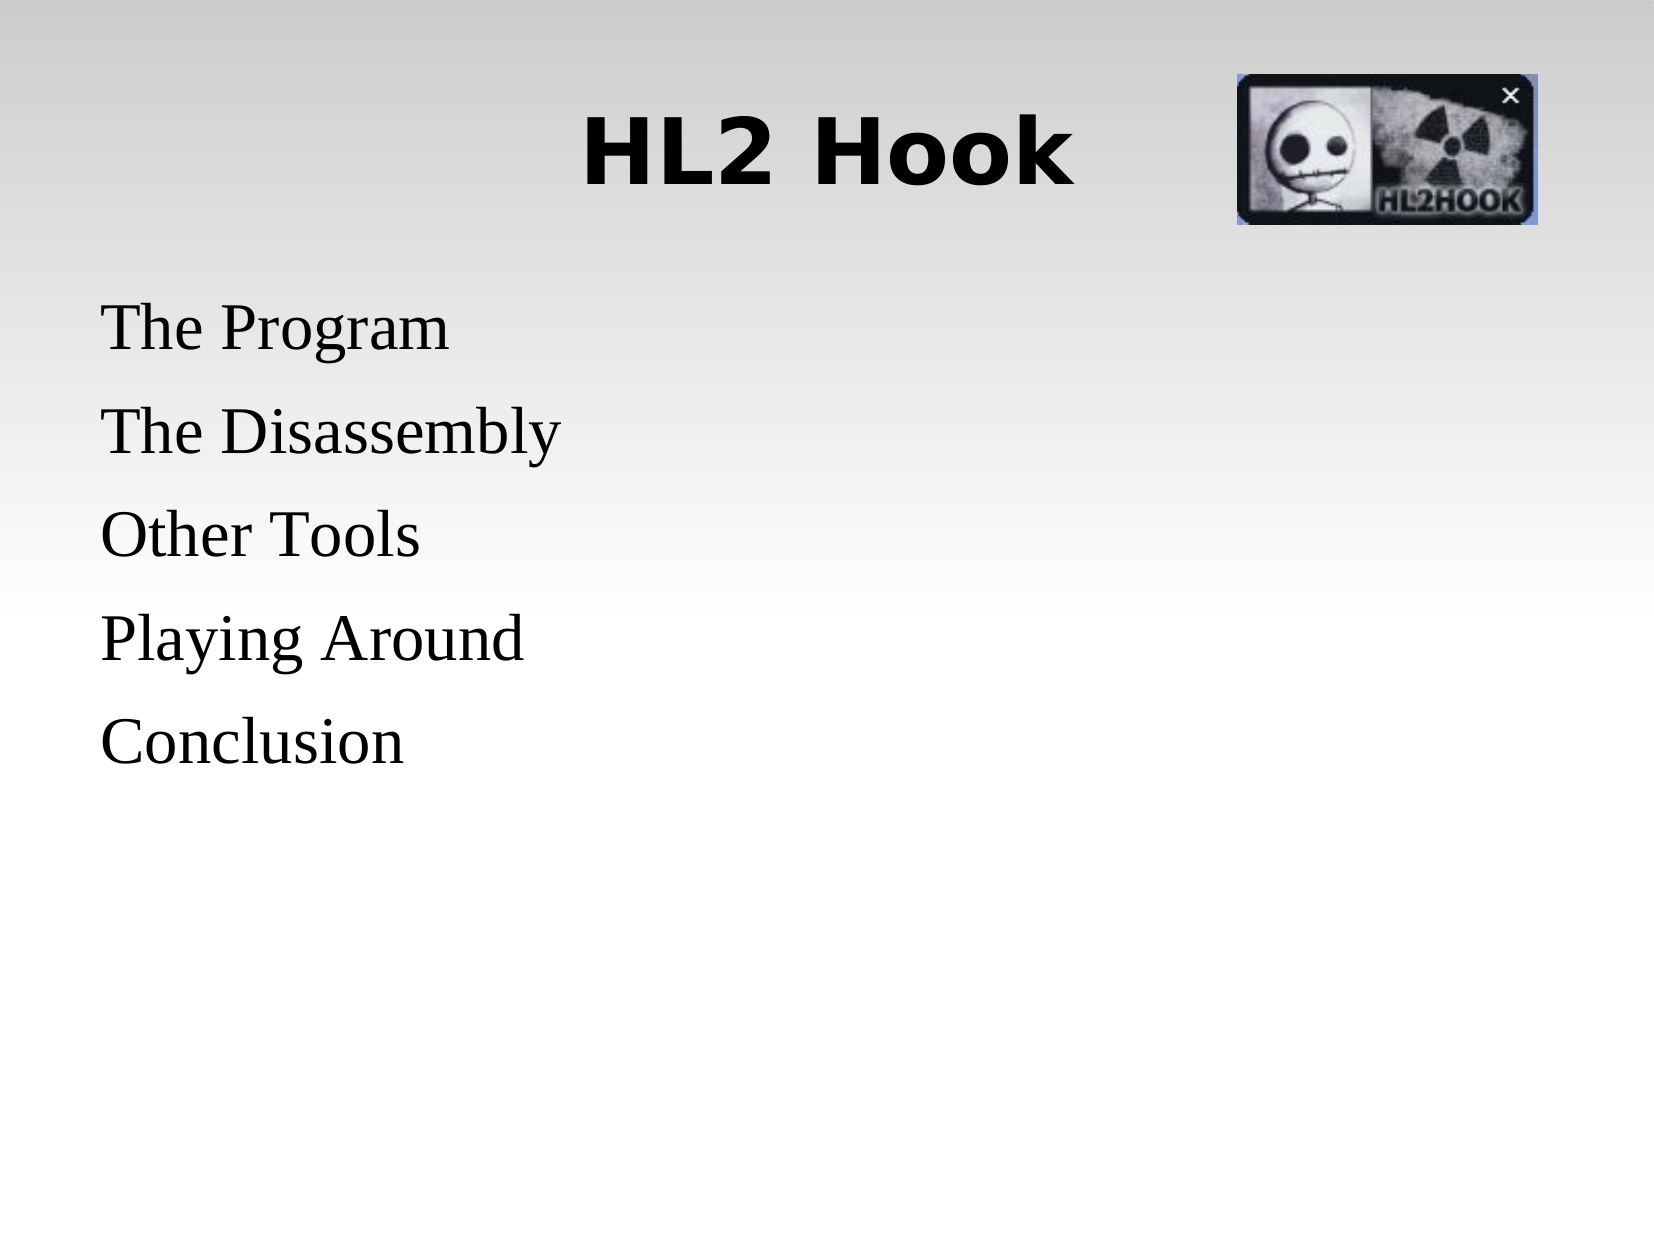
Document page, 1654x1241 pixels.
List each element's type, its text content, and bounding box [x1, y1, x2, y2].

list The Program The Disassembly Other Tools Playing Around Conclusion [82, 290, 1571, 1109]
picture [1237, 74, 1538, 226]
title HL2 Hook [82, 49, 1571, 257]
